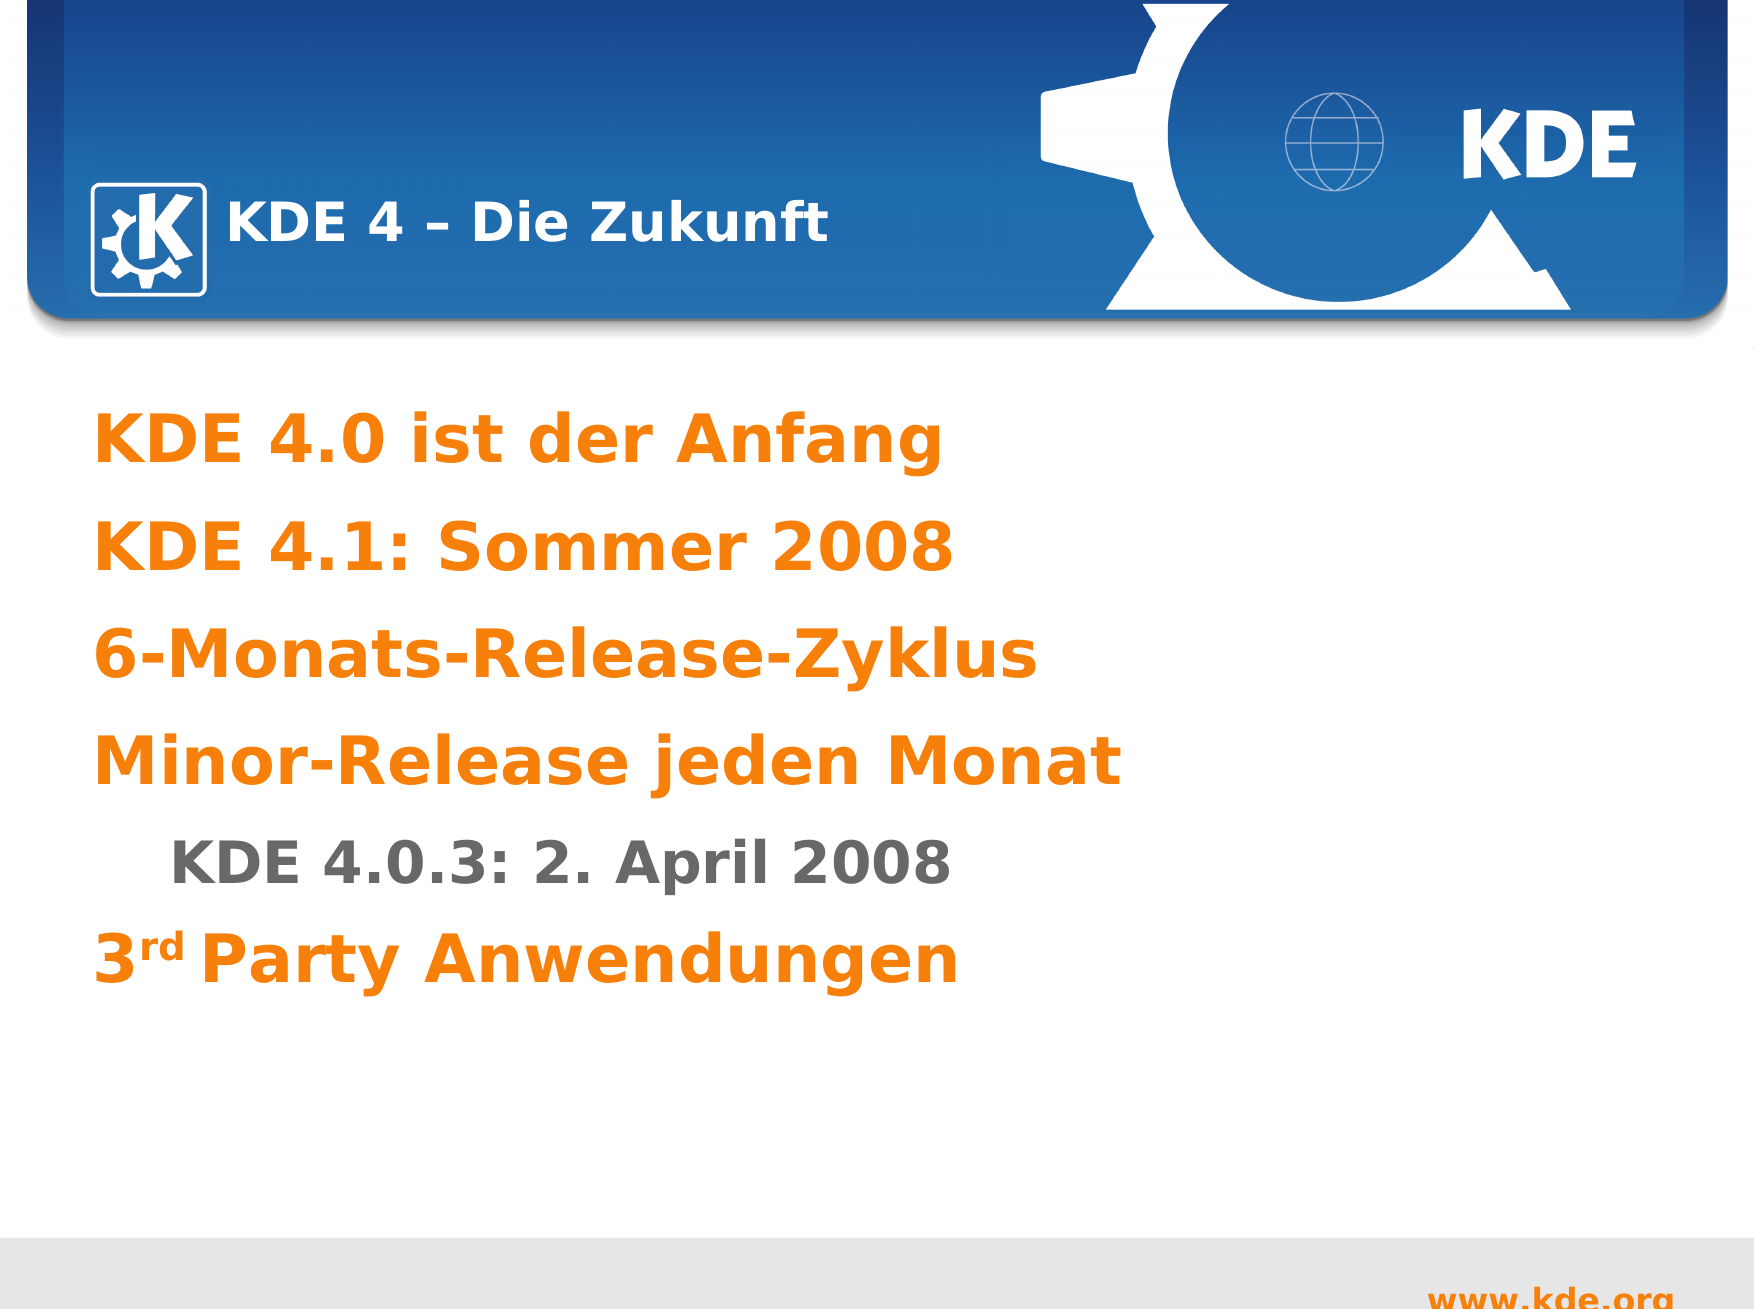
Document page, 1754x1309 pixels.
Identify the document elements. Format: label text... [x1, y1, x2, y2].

title KDE 4 – Die Zukunft [225, 181, 1126, 265]
picture [0, 0, 1754, 349]
list KDE 4.0 ist der Anfang KDE 4.1: Sommer 2008 6-Monats-Release-Zyklus Minor-Release jeden Monat KDE 4.0.3: 2. April 2008 3rd Party Anwendungen [75, 400, 1654, 1152]
